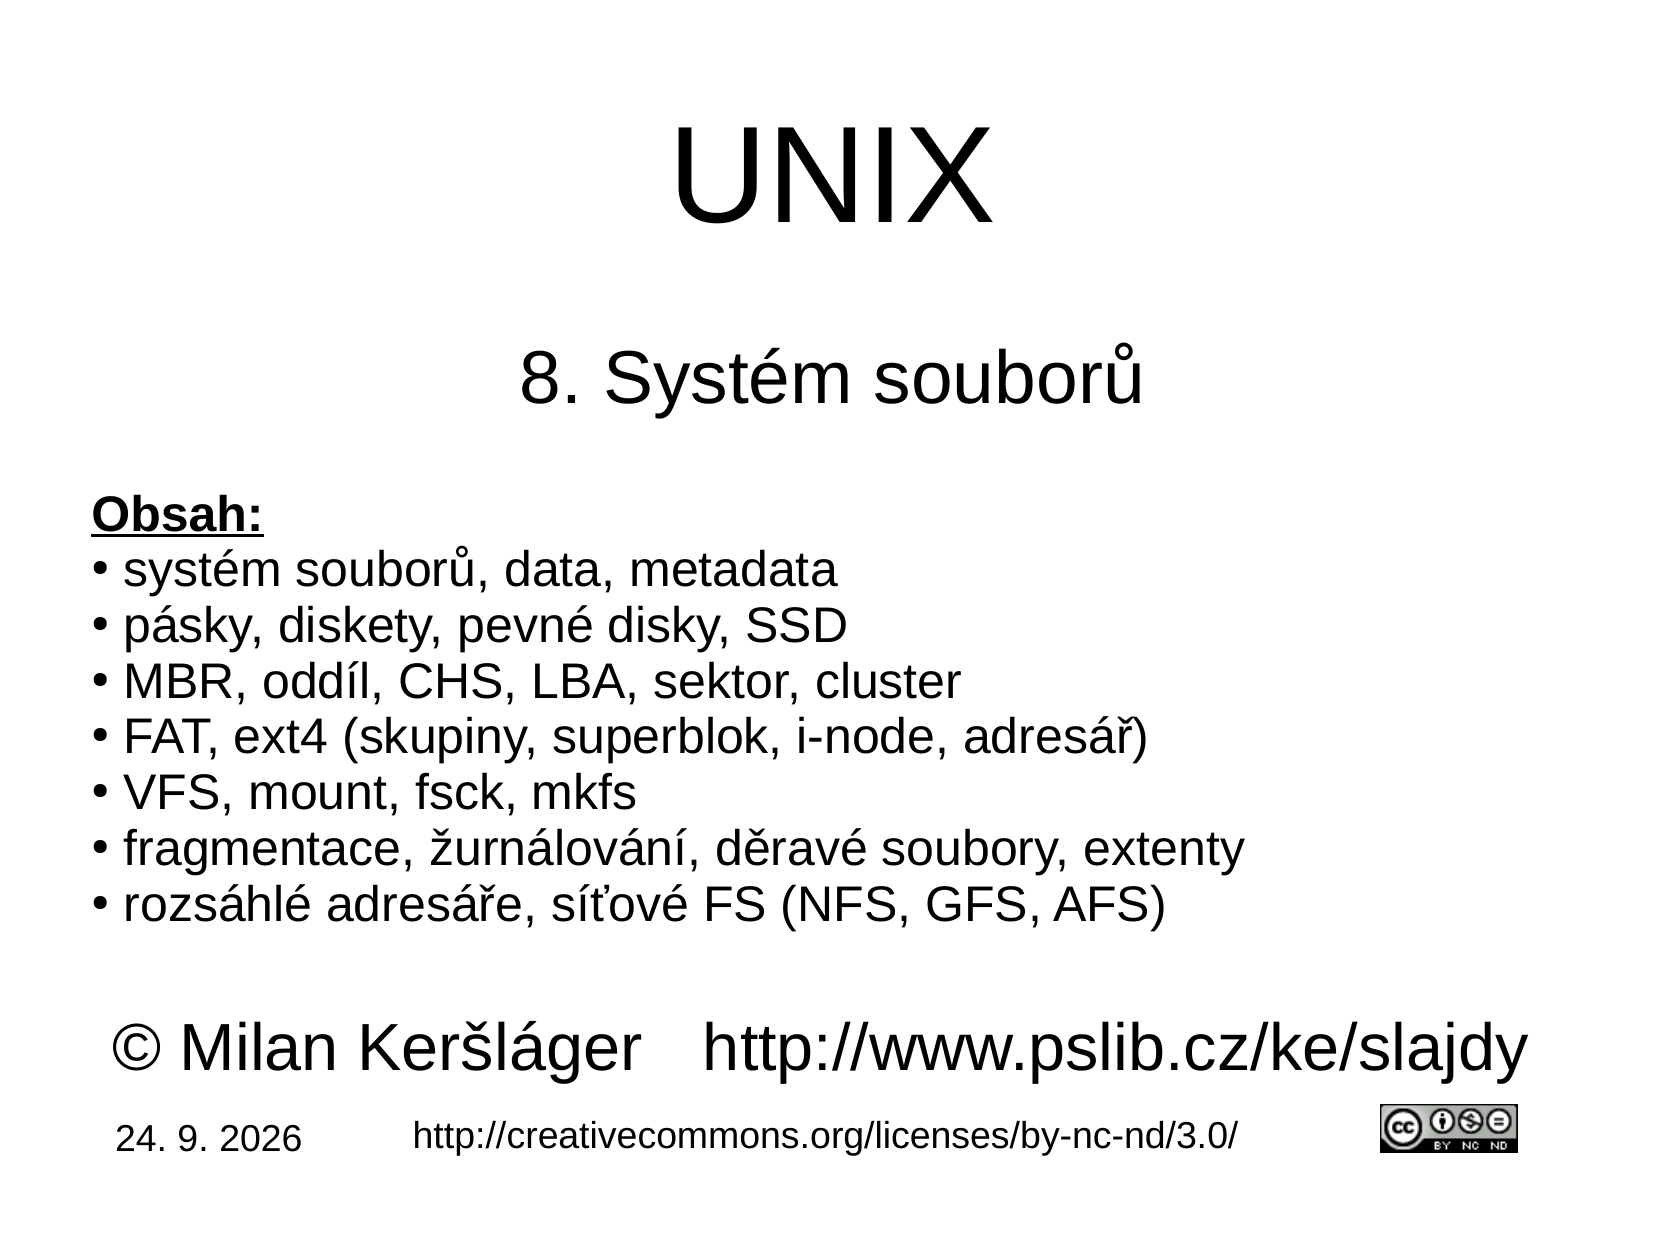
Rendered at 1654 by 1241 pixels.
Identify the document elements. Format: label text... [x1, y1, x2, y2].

text_box Obsah: systém souborů, data, metadata pásky, diskety, pevné disky, SSD MBR, oddíl, CHS, LBA, sektor, cluster FAT, ext4 (skupiny, superblok, i-node, adresář) VFS, mount, fsck, mkfs fragmentace, žurnálování, děravé soubory, extenty rozsáhlé adresáře, síťové FS (NFS, GFS, AFS) [76, 478, 1583, 940]
picture [1380, 1104, 1518, 1153]
title UNIX 8. Systém souborů [88, 56, 1577, 461]
text_box 10. 4. 2014 [100, 1110, 337, 1168]
text_box http://creativecommons.org/licenses/by-nc-nd/3.0/ [339, 1107, 1313, 1165]
list © Milan Keršláger http://www.pslib.cz/ke/slajdy [76, 1009, 1565, 1087]
